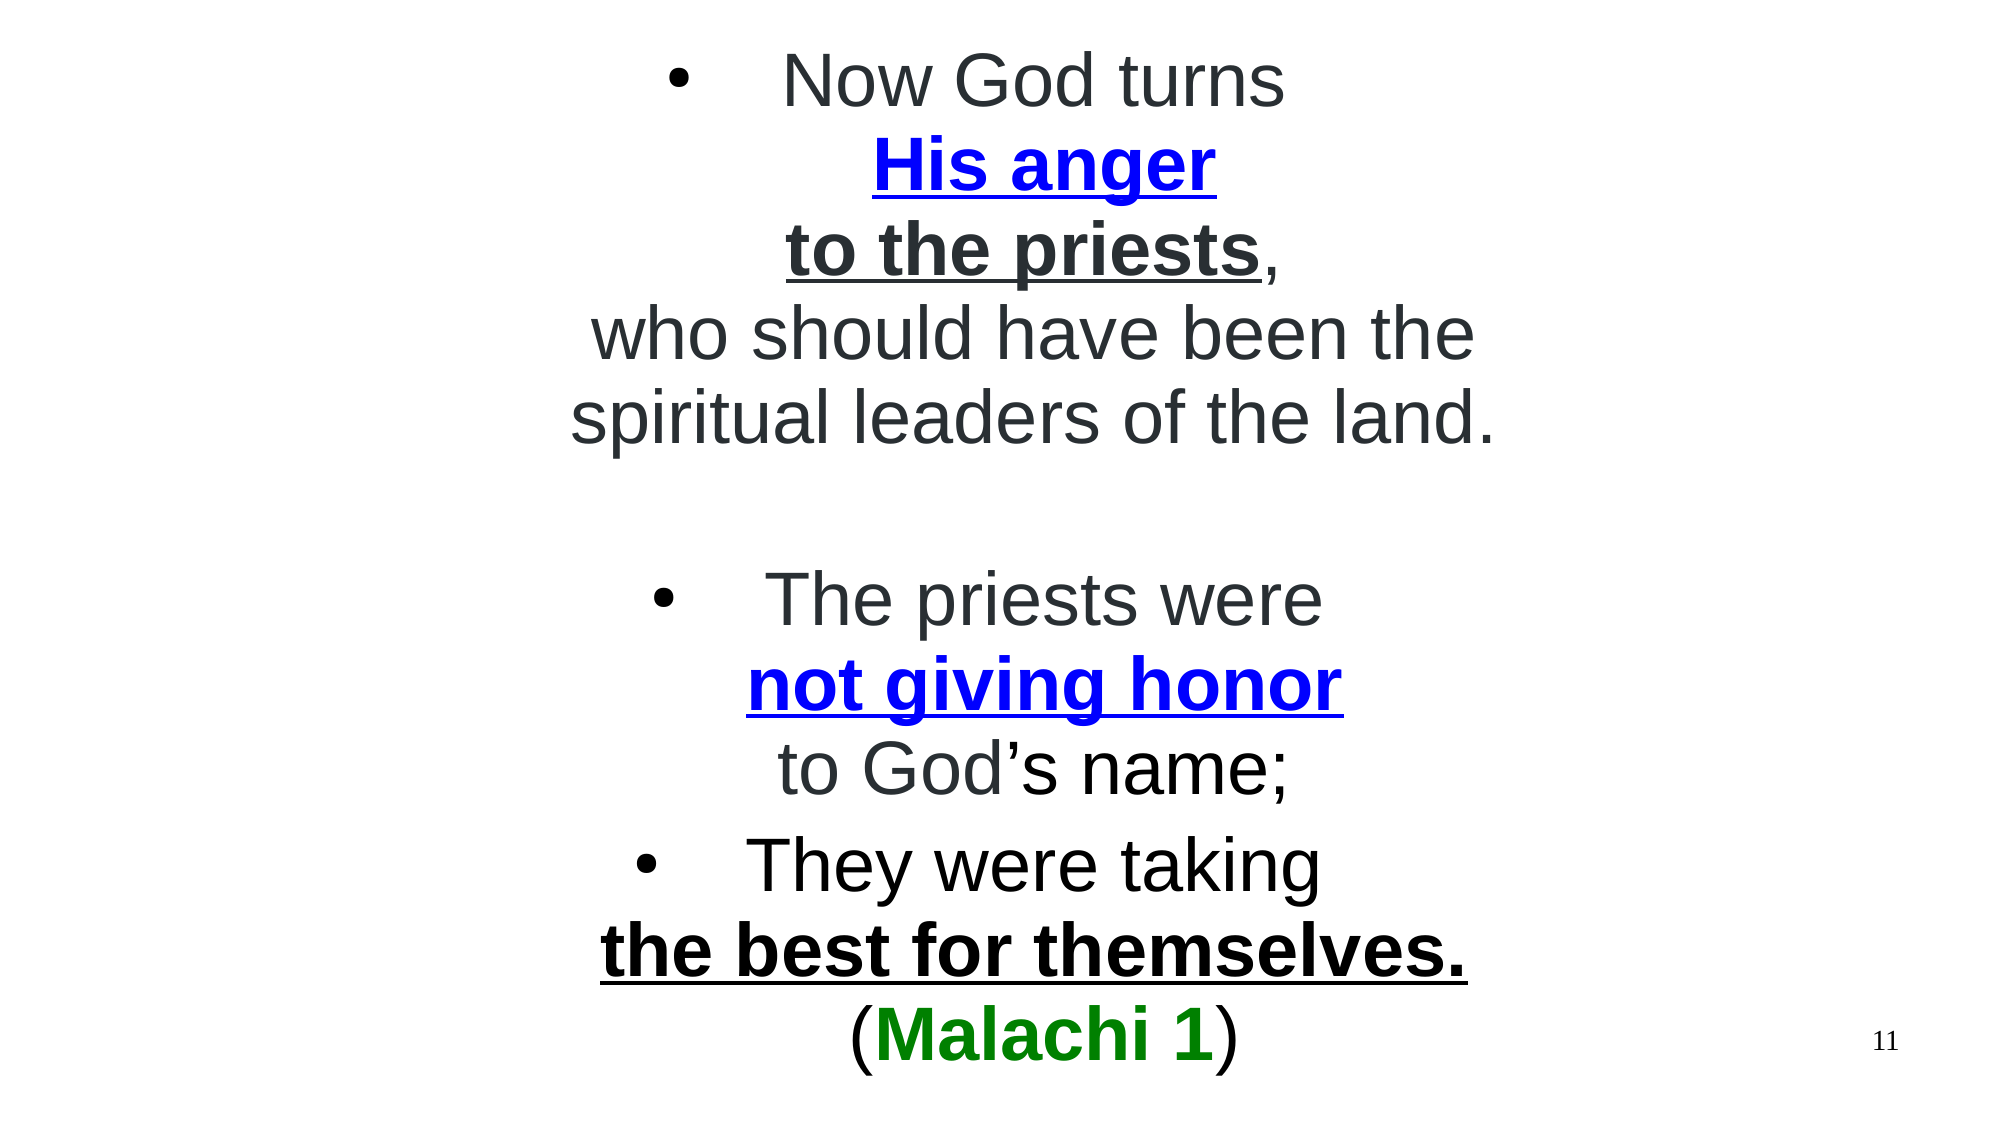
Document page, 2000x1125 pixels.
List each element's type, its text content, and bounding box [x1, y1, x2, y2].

list Now God turns His anger to the priests, who should have been the spiritual leaders of the land. The priests were not giving honor to God’s name; They were taking the best for themselves. (Malachi 1) [37, 37, 1988, 1088]
